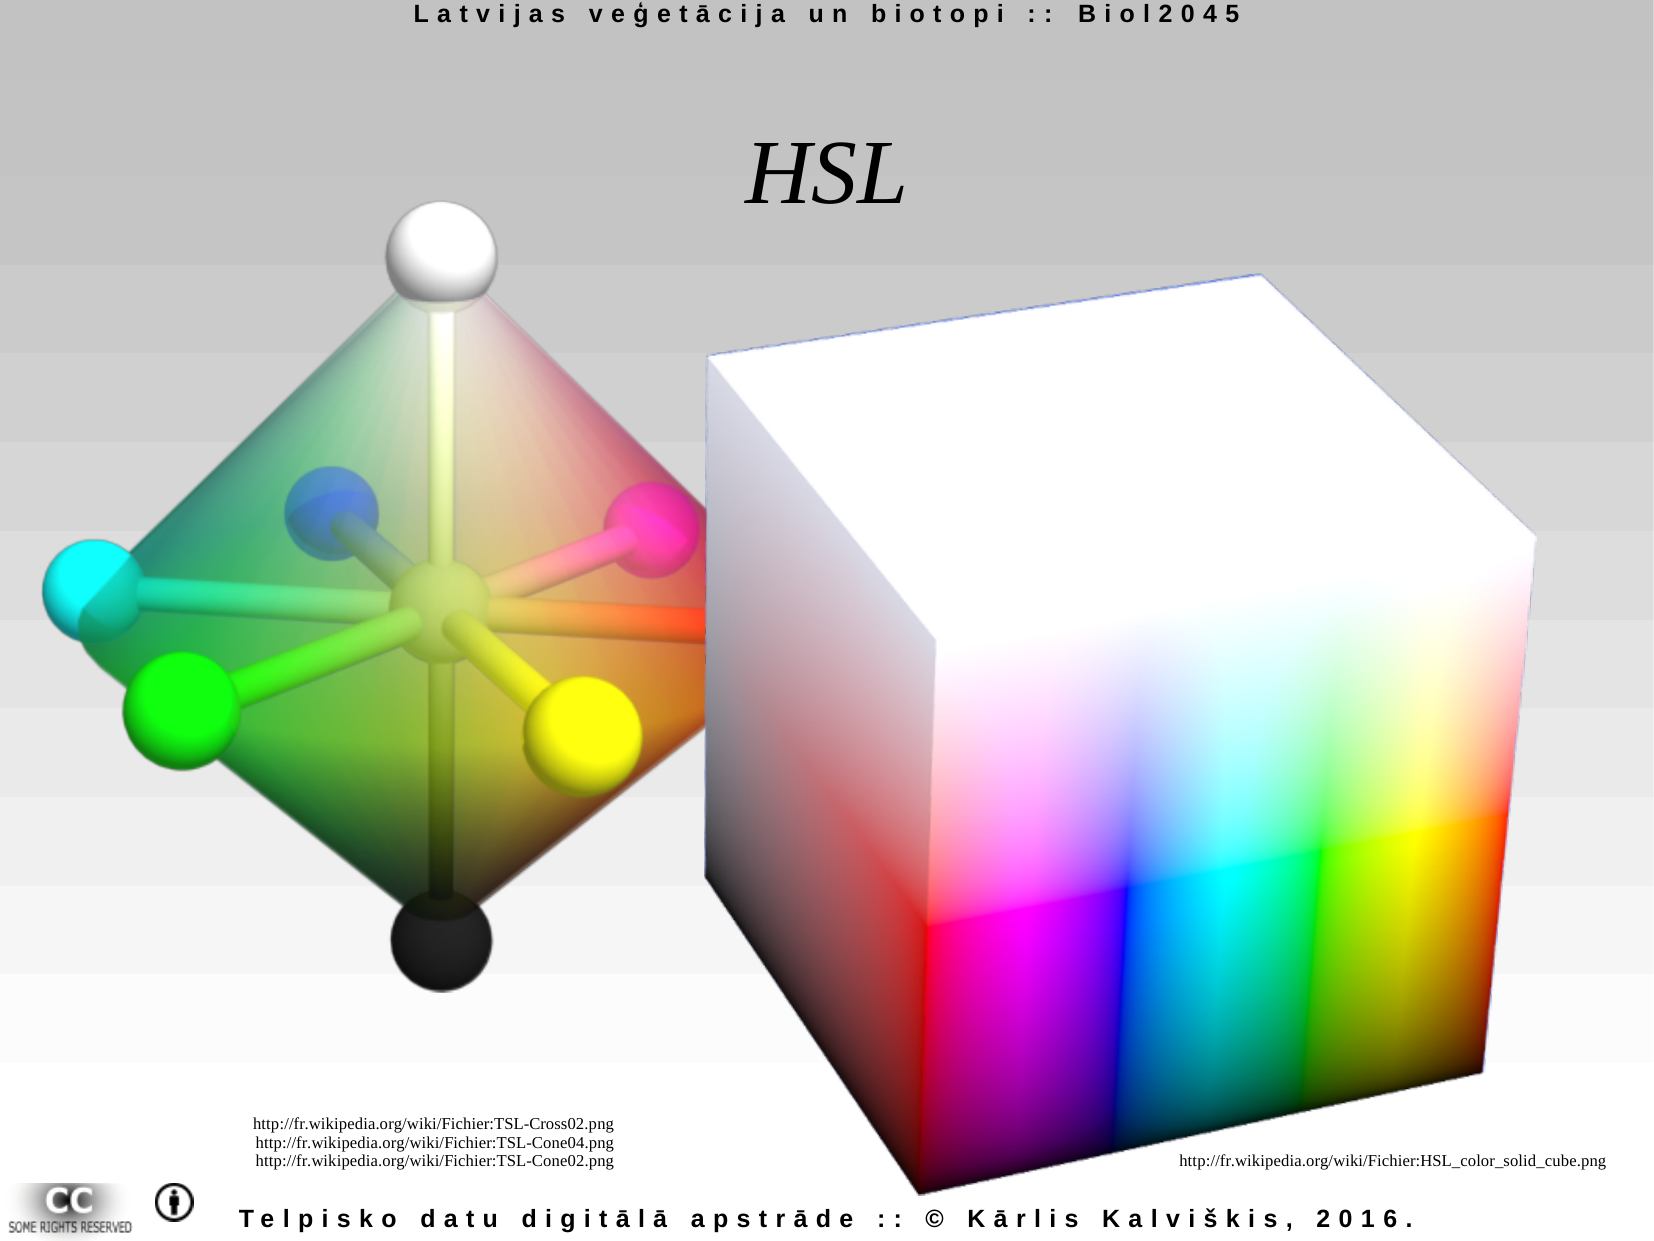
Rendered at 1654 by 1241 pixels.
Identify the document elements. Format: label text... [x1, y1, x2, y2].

title HSL [29, 49, 1625, 296]
text_box http://fr.wikipedia.org/wiki/Fichier:HSL_color_solid_cube.png [1537, 1151, 1608, 1171]
picture [0, 0, 1654, 1241]
text_box http://fr.wikipedia.org/wiki/Fichier:TSL-Cross02.png http://fr.wikipedia.org/wiki/Fichier:TSL-Cone04.png http://fr.wikipedia.org/wiki/Fichier:TSL-Cone02.png [256, 1114, 615, 1171]
